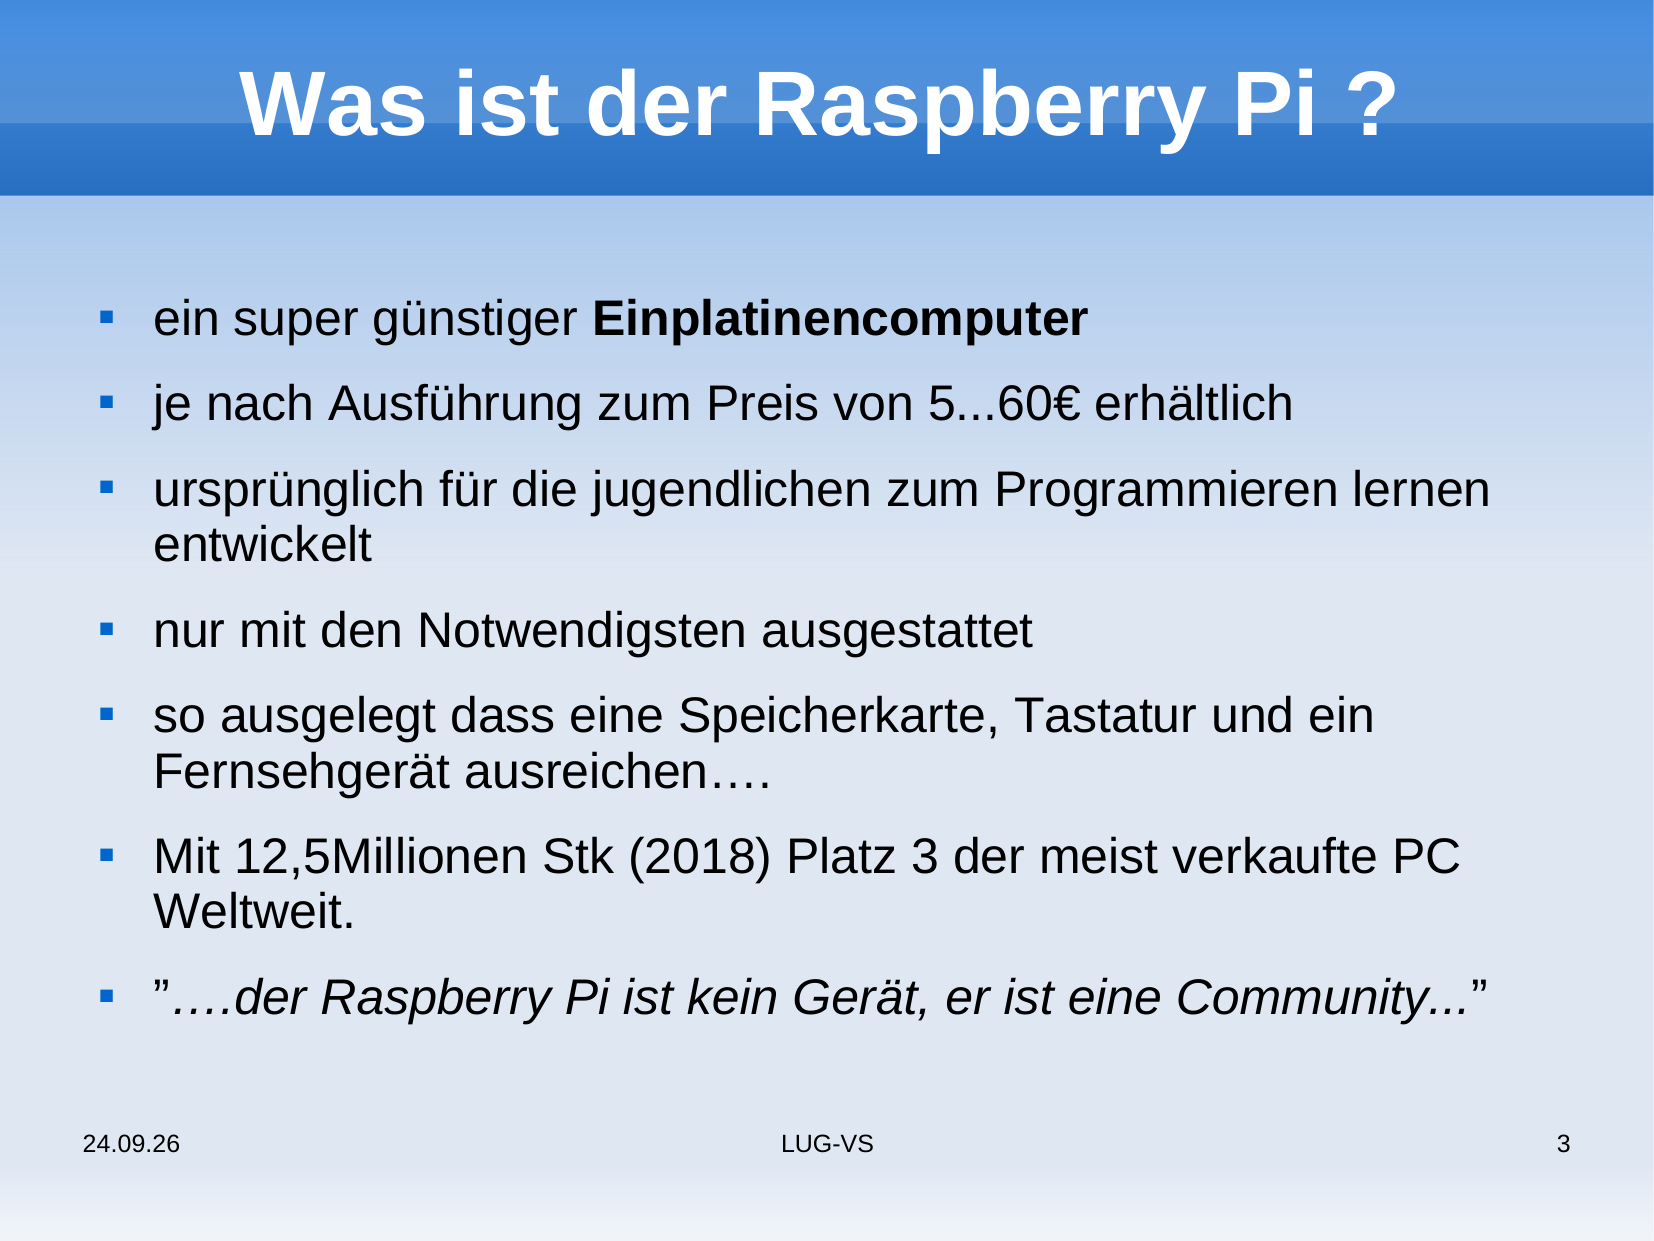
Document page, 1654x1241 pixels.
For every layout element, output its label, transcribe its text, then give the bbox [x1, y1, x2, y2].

list ein super günstiger Einplatinencomputer je nach Ausführung zum Preis von 5...60€ erhältlich ursprünglich für die jugendlichen zum Programmieren lernen entwickelt nur mit den Notwendigsten ausgestattet so ausgelegt dass eine Speicherkarte, Tastatur und ein Fernsehgerät ausreichen…. Mit 12,5Millionen Stk (2018) Platz 3 der meist verkaufte PC Weltweit. ”….der Raspberry Pi ist kein Gerät, er ist eine Community...” [82, 290, 1571, 1109]
picture [0, 0, 1654, 1241]
title Was ist der Raspberry Pi ? [76, 0, 1565, 208]
